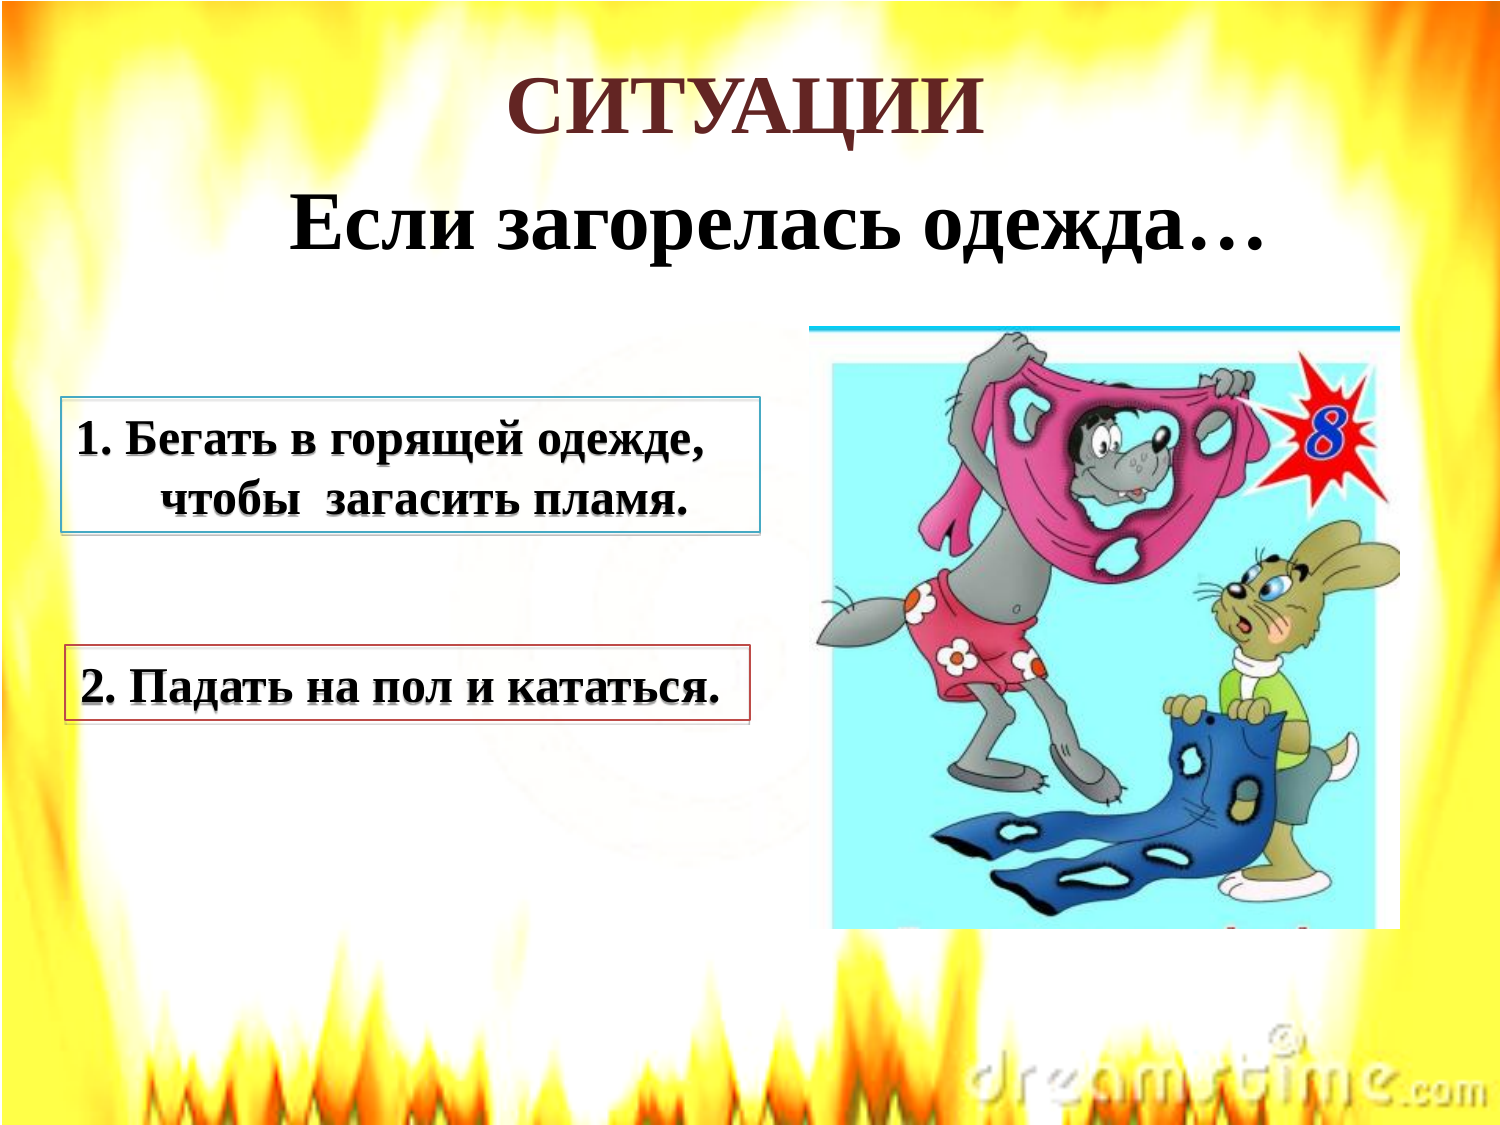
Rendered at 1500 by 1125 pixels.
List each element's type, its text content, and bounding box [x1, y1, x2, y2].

picture [2, 1, 1500, 1125]
text_box СИТУАЦИИ [491, 42, 1014, 158]
text_box 2. Падать на пол и кататься. [65, 645, 751, 720]
text_box 1. Бегать в горящей одежде, чтобы загасить пламя. [61, 397, 761, 532]
text_box Если загорелась одежда… [274, 158, 1285, 274]
